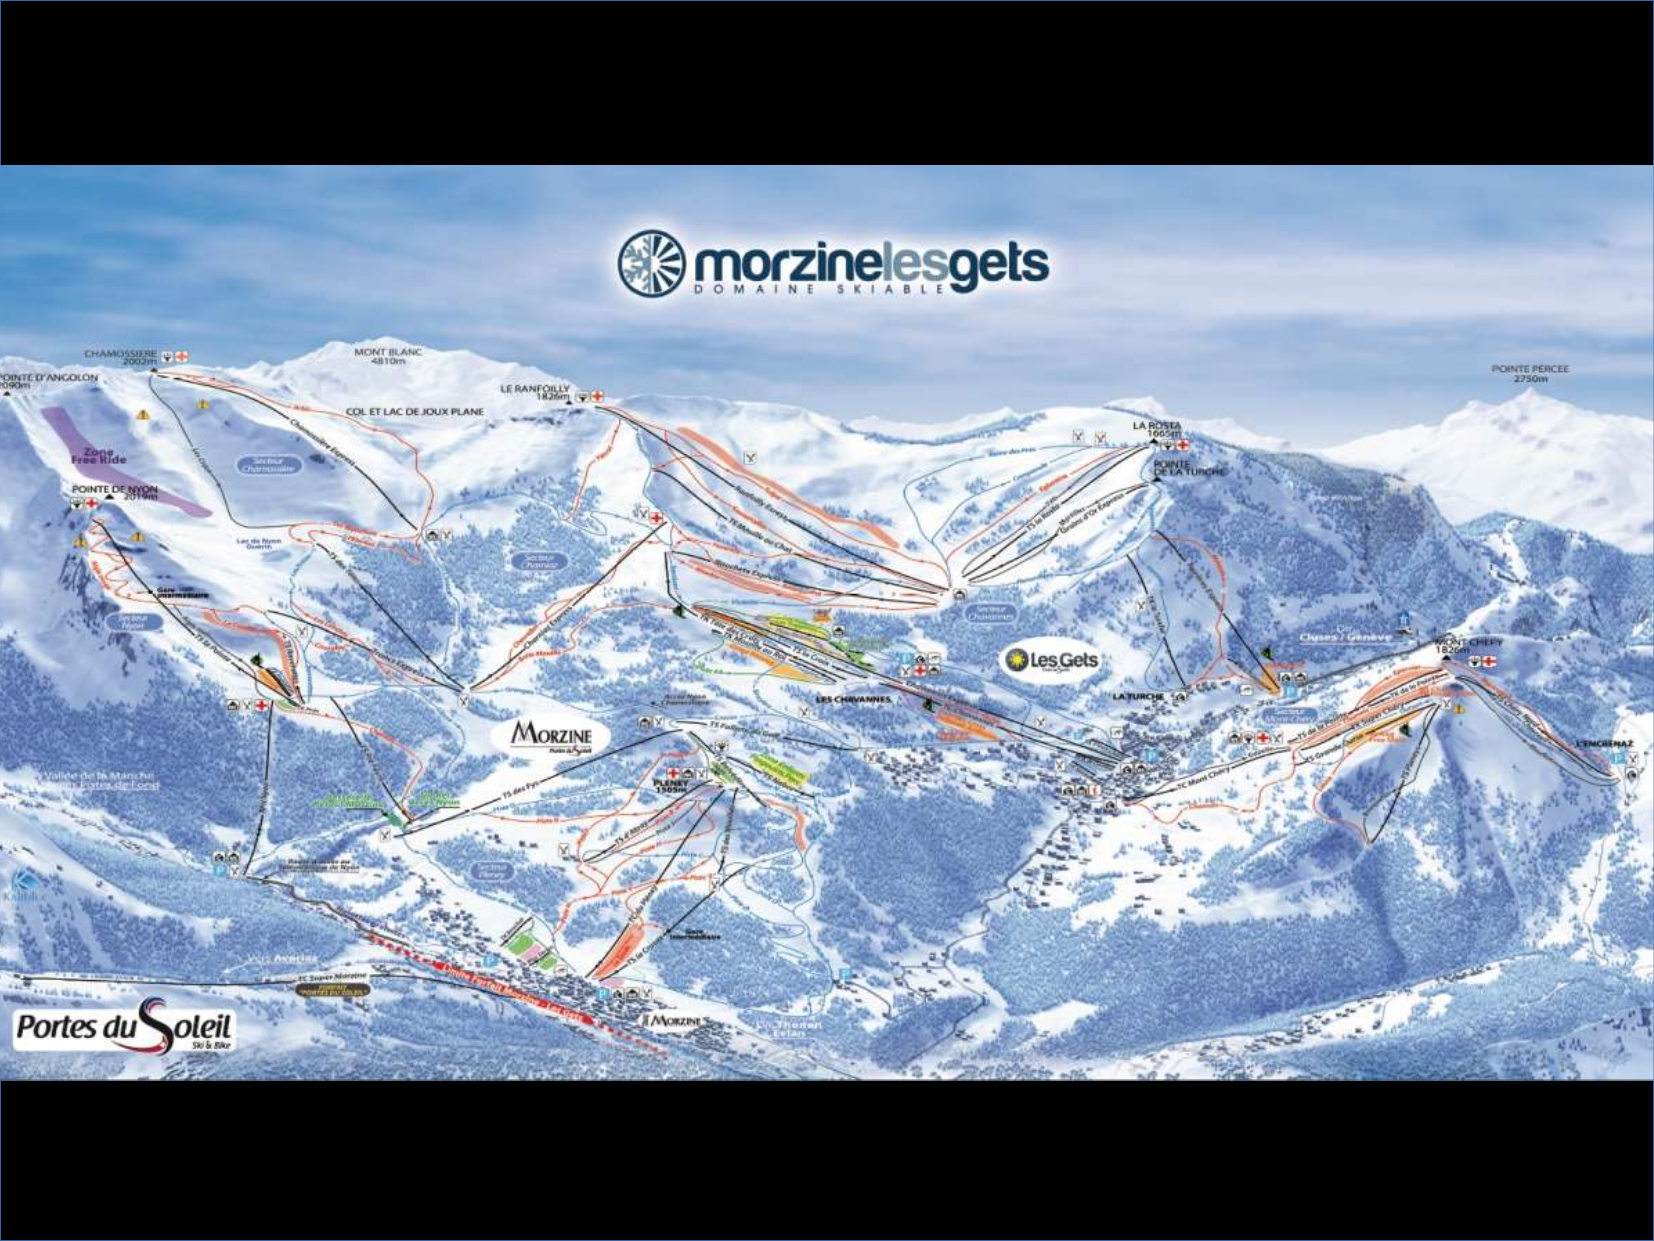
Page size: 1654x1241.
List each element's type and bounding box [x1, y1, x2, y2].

text_box [0, 0, 1654, 165]
text_box [0, 1081, 1654, 1241]
picture [0, 165, 1654, 1081]
